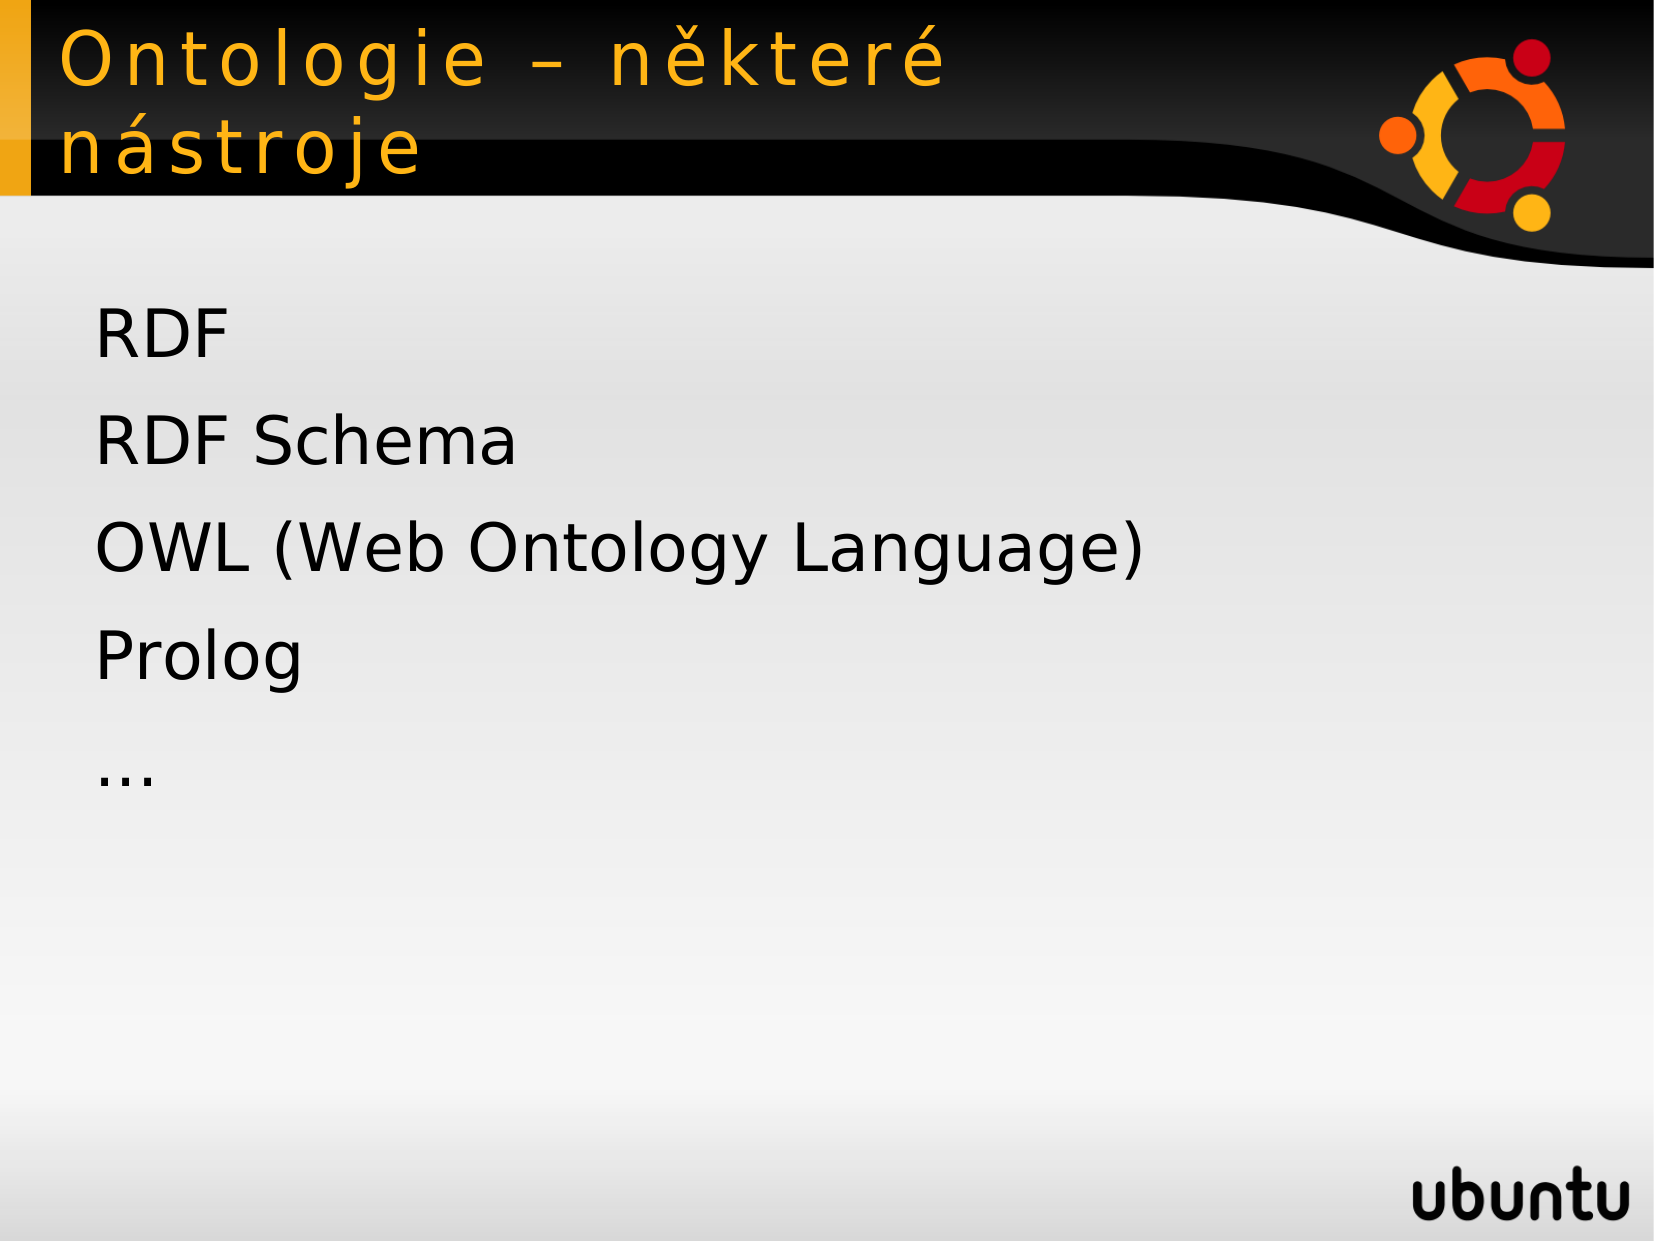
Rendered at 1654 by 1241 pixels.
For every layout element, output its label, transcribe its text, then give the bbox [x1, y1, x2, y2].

list RDF RDF Schema OWL (Web Ontology Language) Prolog ... [76, 295, 1565, 1114]
title Ontologie – některé nástroje [59, 16, 1270, 191]
picture [0, 0, 1654, 1241]
